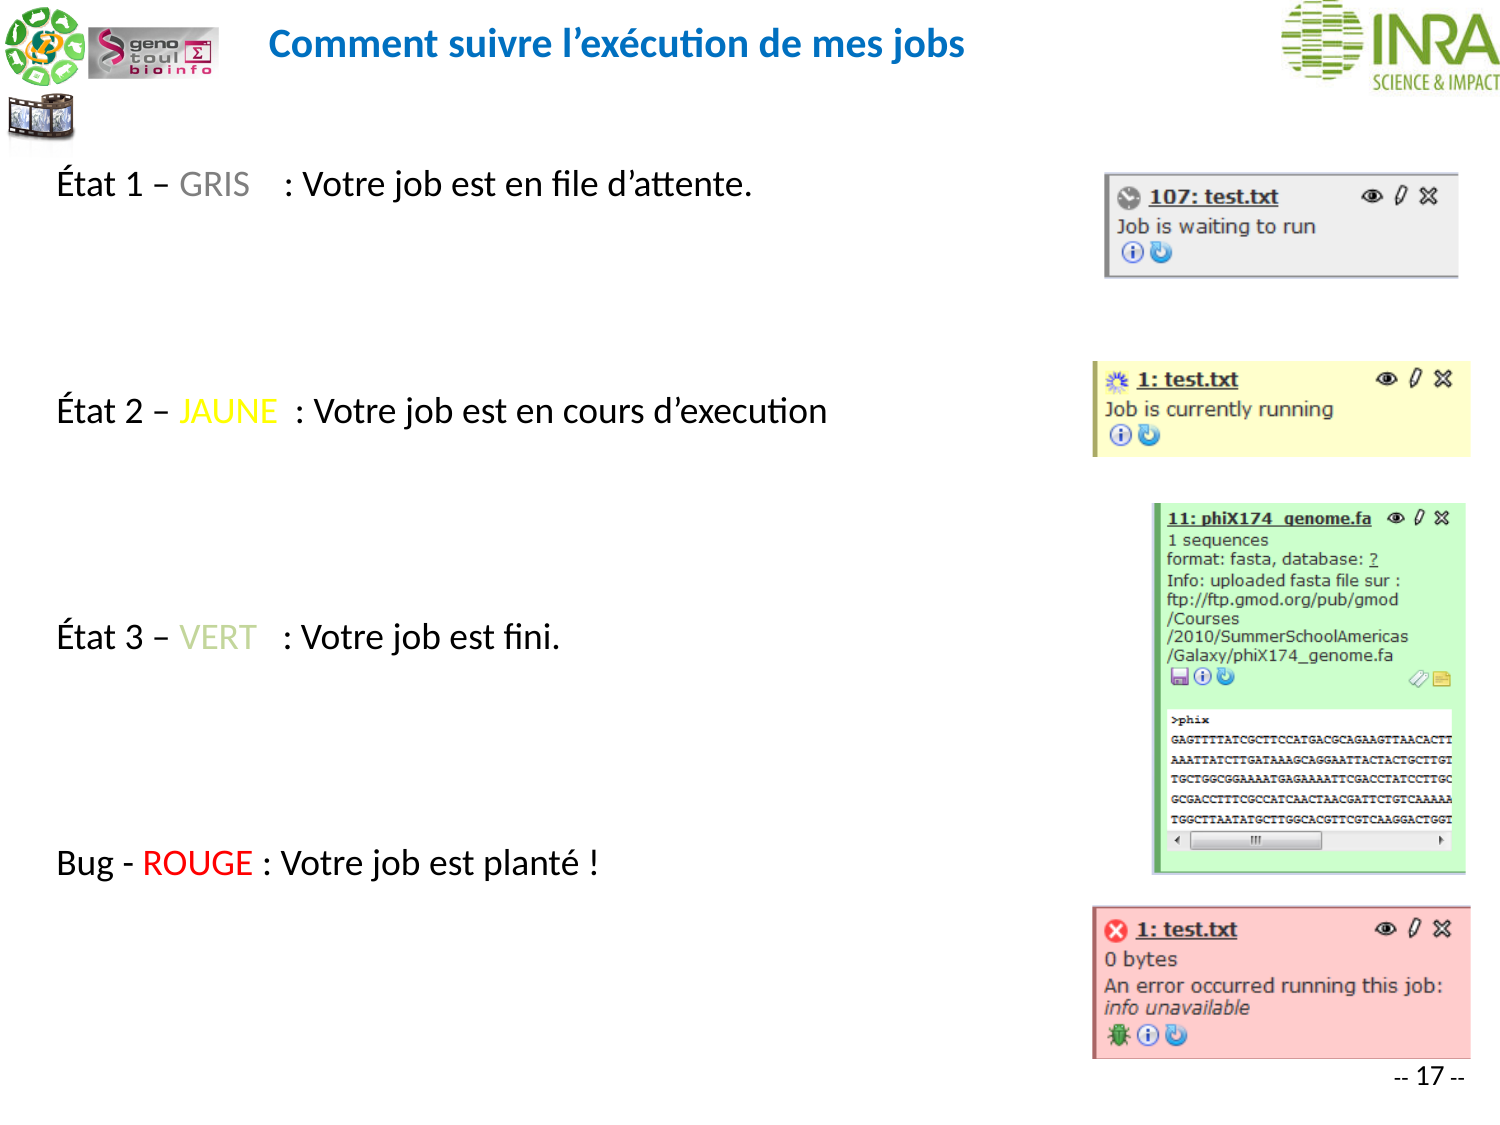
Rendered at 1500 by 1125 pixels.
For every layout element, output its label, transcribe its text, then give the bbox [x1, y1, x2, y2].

picture [1281, 0, 1500, 110]
text_box Comment suivre l’exécution de mes jobs [253, 19, 1270, 86]
picture [88, 27, 219, 79]
picture [1092, 361, 1471, 457]
picture [5, 7, 85, 86]
picture [1151, 503, 1466, 875]
text_box État 1 – GRIS : Votre job est en file d’attente. État 2 – JAUNE : Votre job est en cours d’execution État 3 – VERT : Votre job est fini. Bug - ROUGE : Votre job est planté ! [41, 160, 1088, 1046]
picture [1092, 905, 1471, 1059]
picture [5, 89, 77, 161]
picture [1104, 172, 1459, 279]
